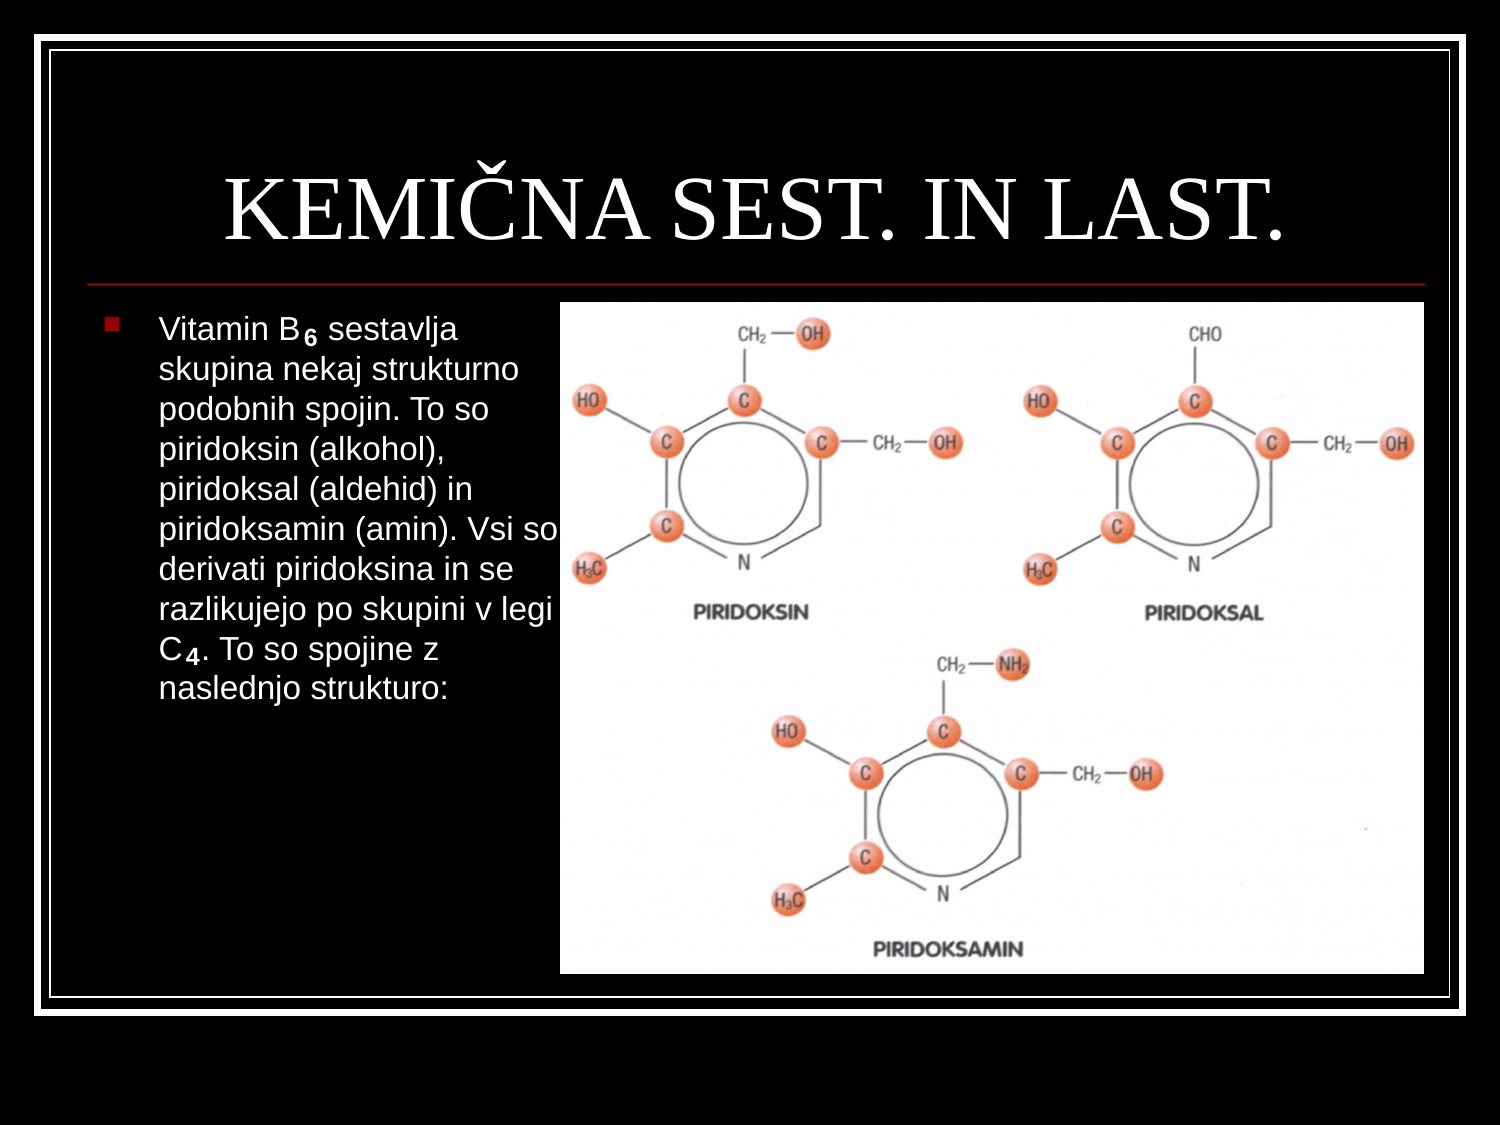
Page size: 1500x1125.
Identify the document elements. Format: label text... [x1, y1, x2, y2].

text_box 6 [289, 314, 325, 389]
list Vitamin B sestavlja skupina nekaj strukturno podobnih spojin. To so piridoksin (alkohol), piridoksal (aldehid) in piridoksamin (amin). Vsi so derivati piridoksina in se razlikujejo po skupini v legi C . To so spojine z naslednjo strukturo: [87, 299, 585, 963]
text_box 4 [171, 633, 207, 679]
title KEMIČNA SEST. IN LAST. [87, 77, 1425, 266]
picture [560, 302, 1424, 974]
